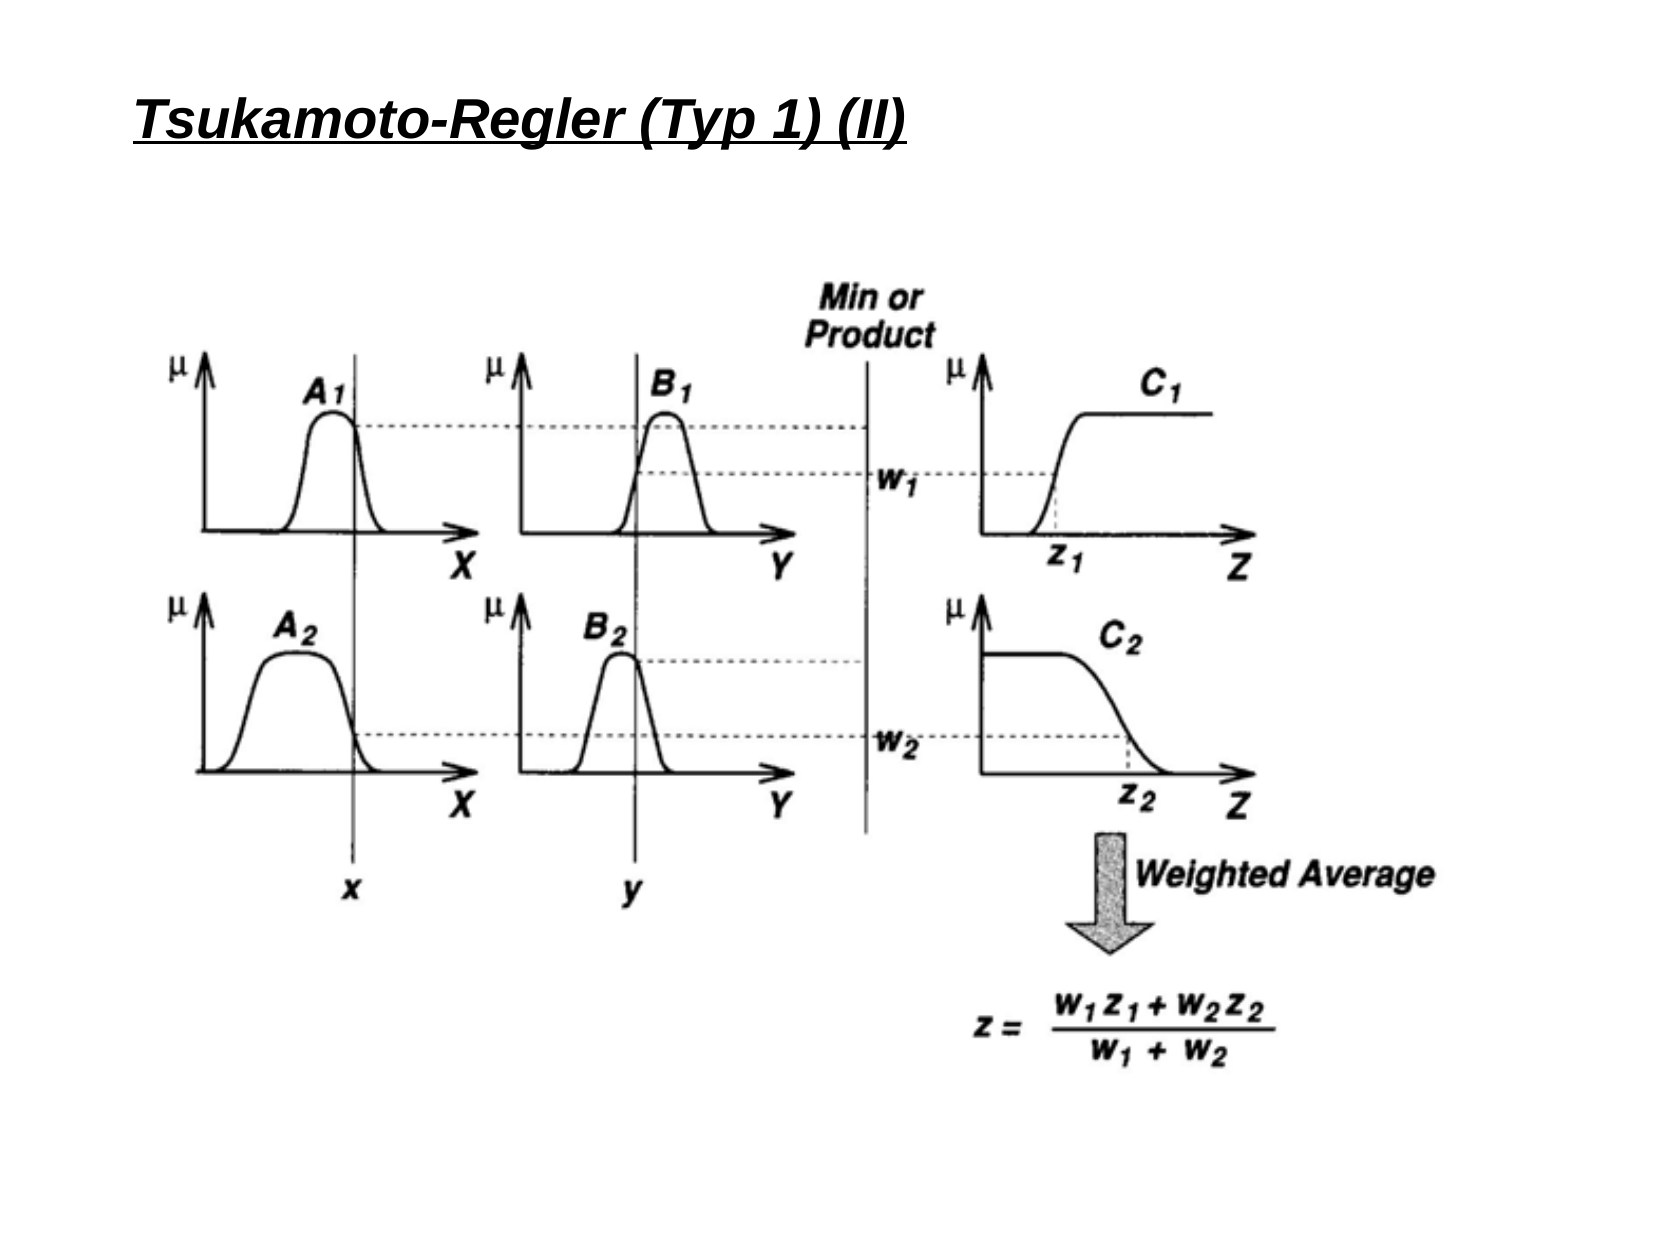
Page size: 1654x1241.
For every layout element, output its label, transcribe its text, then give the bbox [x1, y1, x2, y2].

picture [147, 236, 1477, 1123]
text_box Tsukamoto-Regler (Typ 1) (II) [118, 79, 1565, 827]
